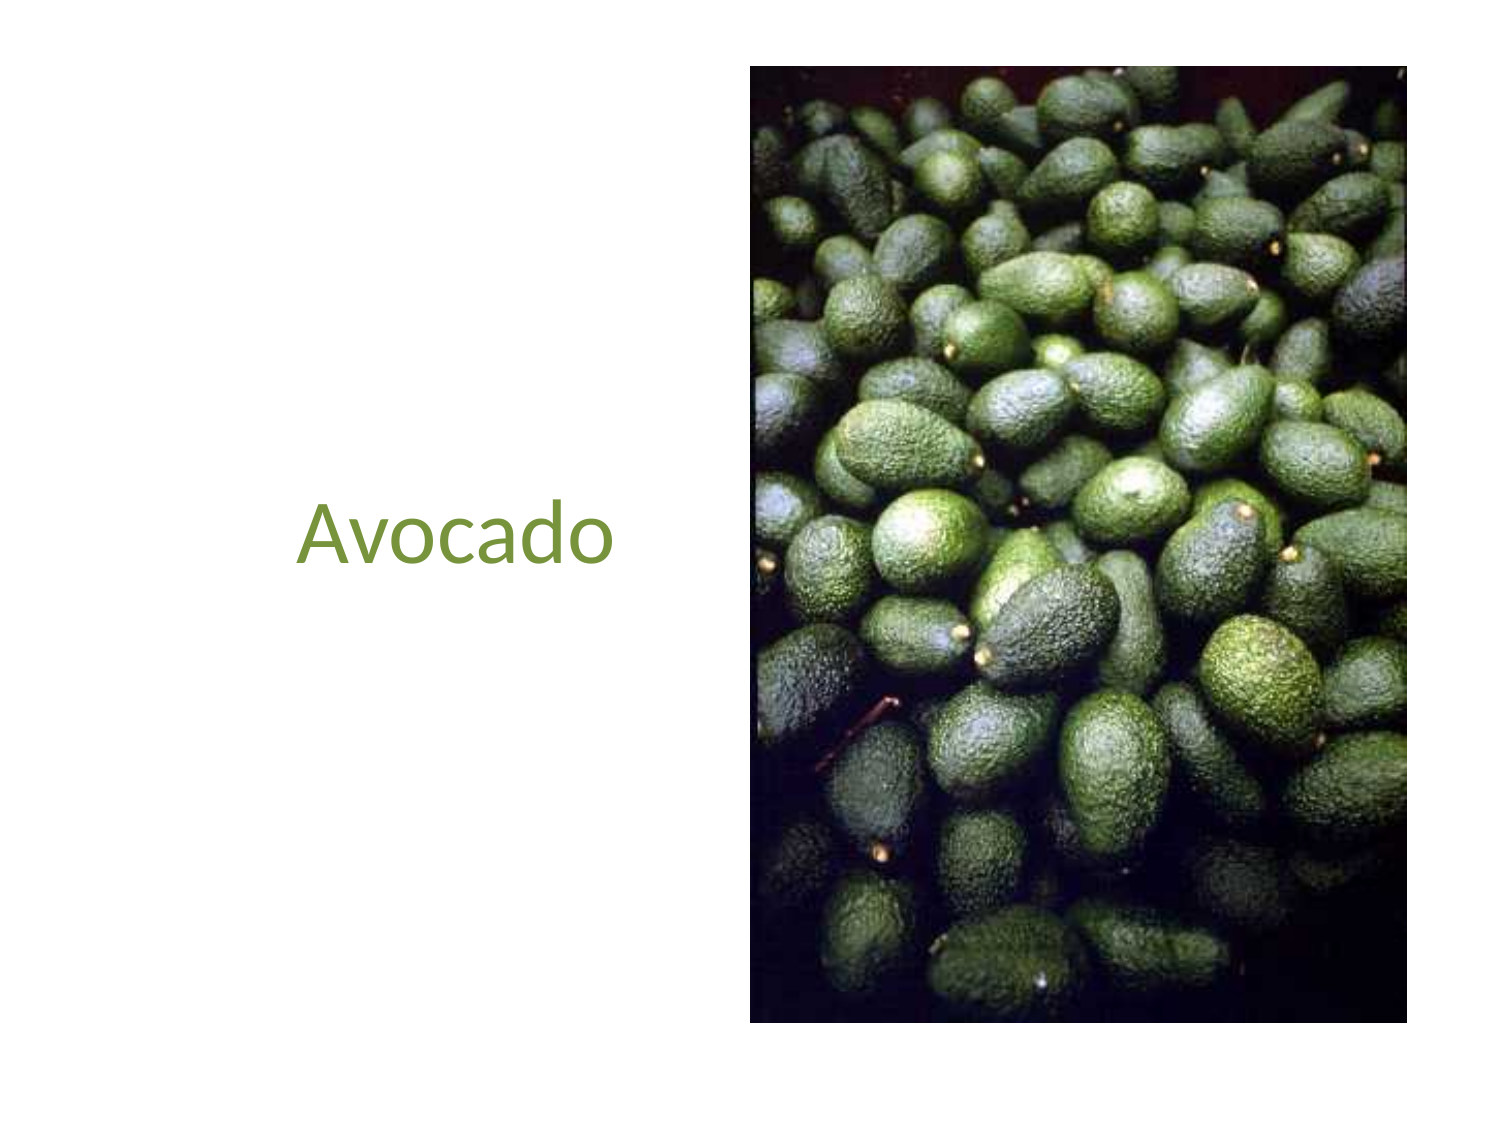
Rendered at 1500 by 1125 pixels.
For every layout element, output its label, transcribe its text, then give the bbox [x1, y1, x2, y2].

title Avocado [0, 432, 750, 621]
picture [750, 66, 1407, 1023]
